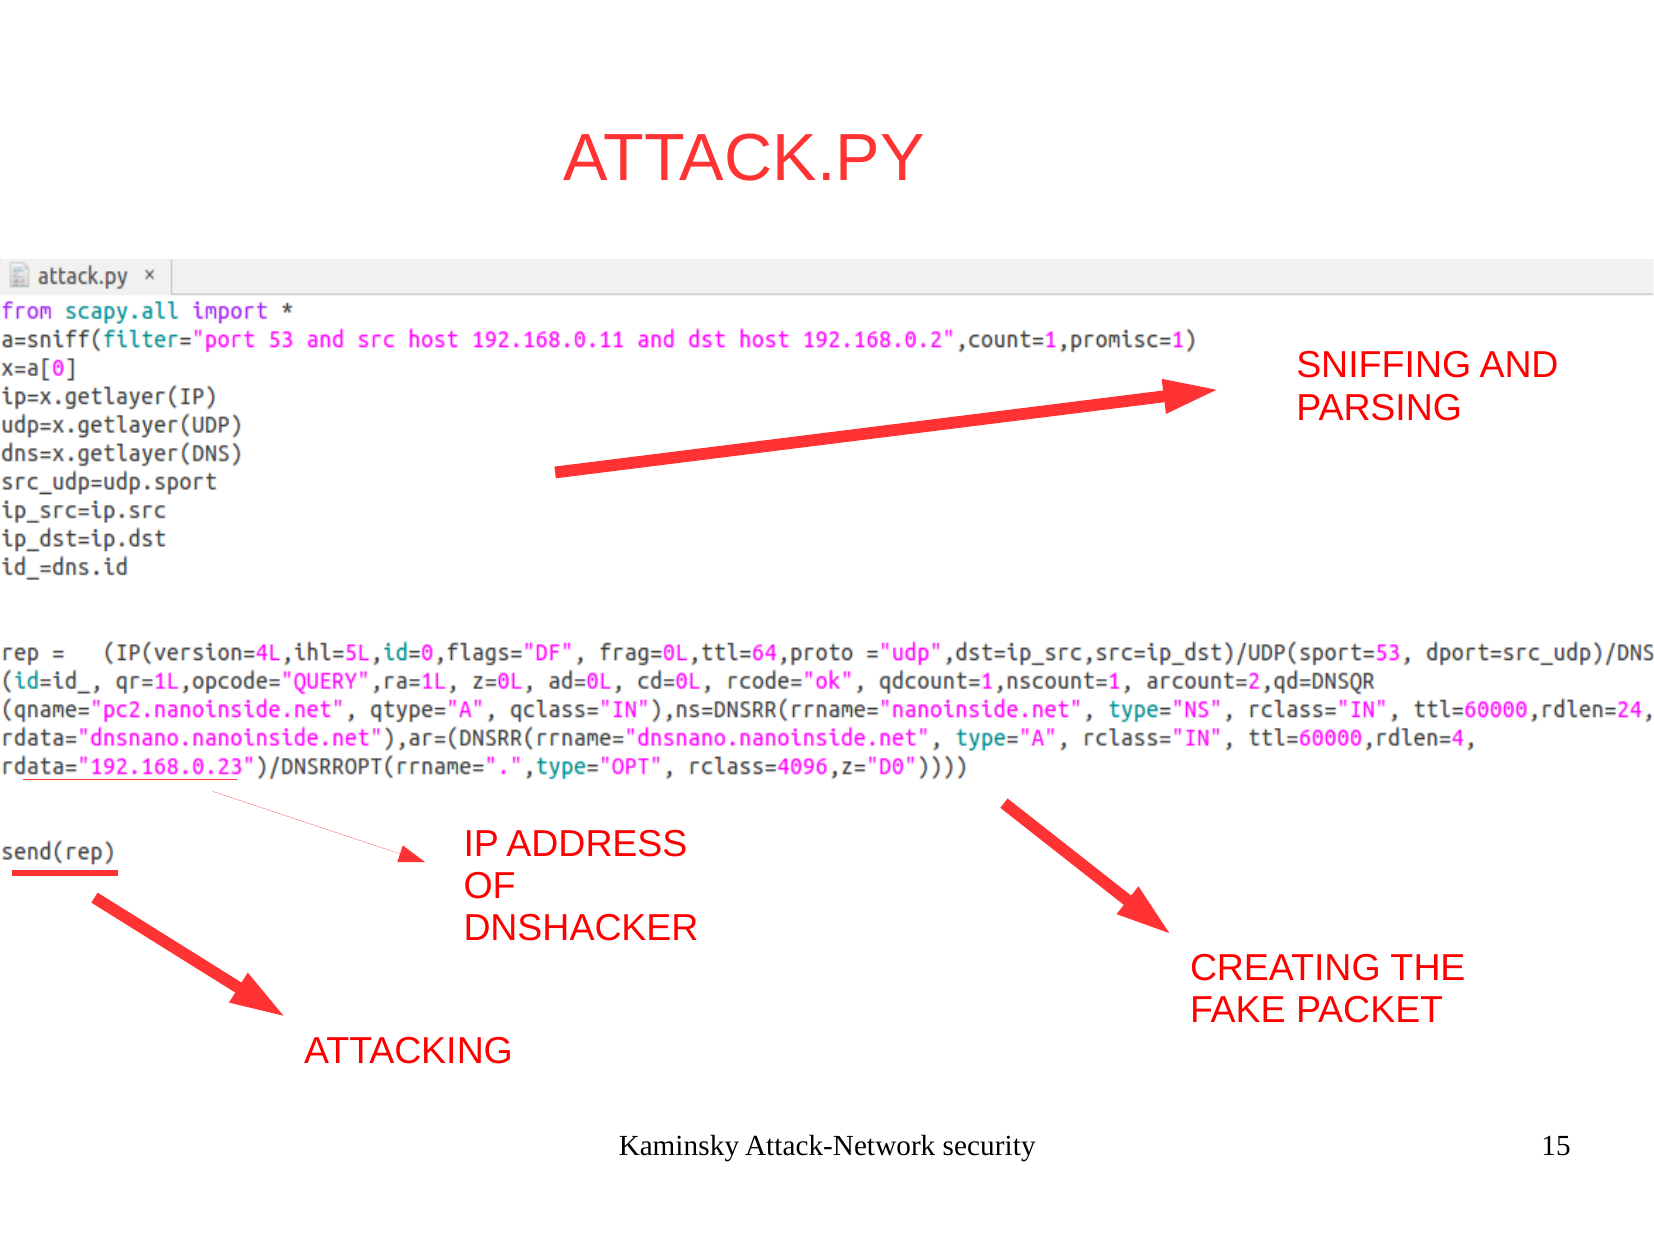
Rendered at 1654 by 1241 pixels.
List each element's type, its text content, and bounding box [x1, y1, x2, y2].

text_box ATTACK.PY [543, 106, 956, 208]
text_box IP ADDRESS OF DNSHACKER [448, 814, 733, 956]
text_box CREATING THE FAKE PACKET [1169, 933, 1536, 1044]
text_box SNIFFING AND PARSING [1275, 330, 1630, 442]
text_box ATTACKING [283, 1015, 615, 1085]
picture [0, 259, 1654, 874]
